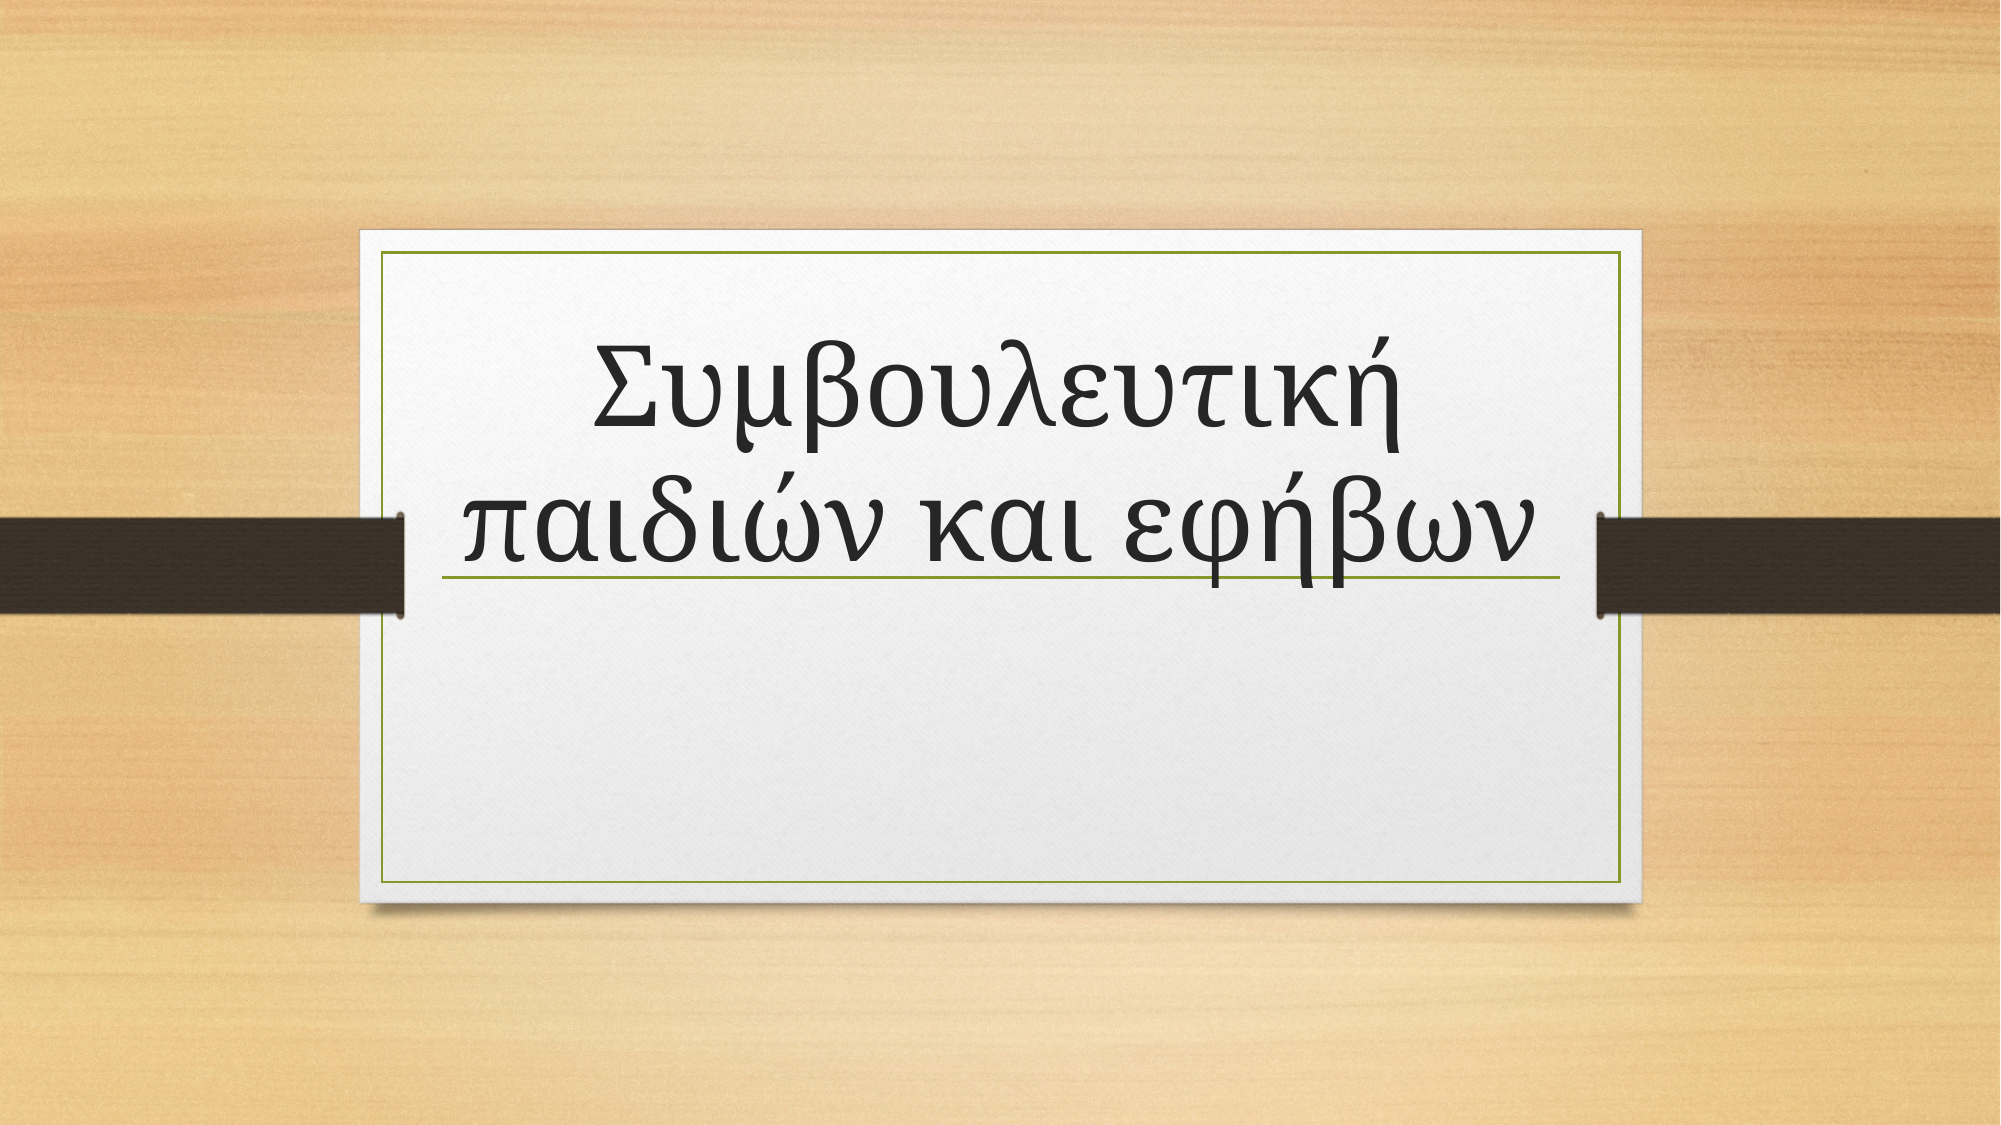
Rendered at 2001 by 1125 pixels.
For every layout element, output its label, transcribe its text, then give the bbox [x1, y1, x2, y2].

title Συμβουλευτική παιδιών και εφήβων [441, 306, 1560, 556]
